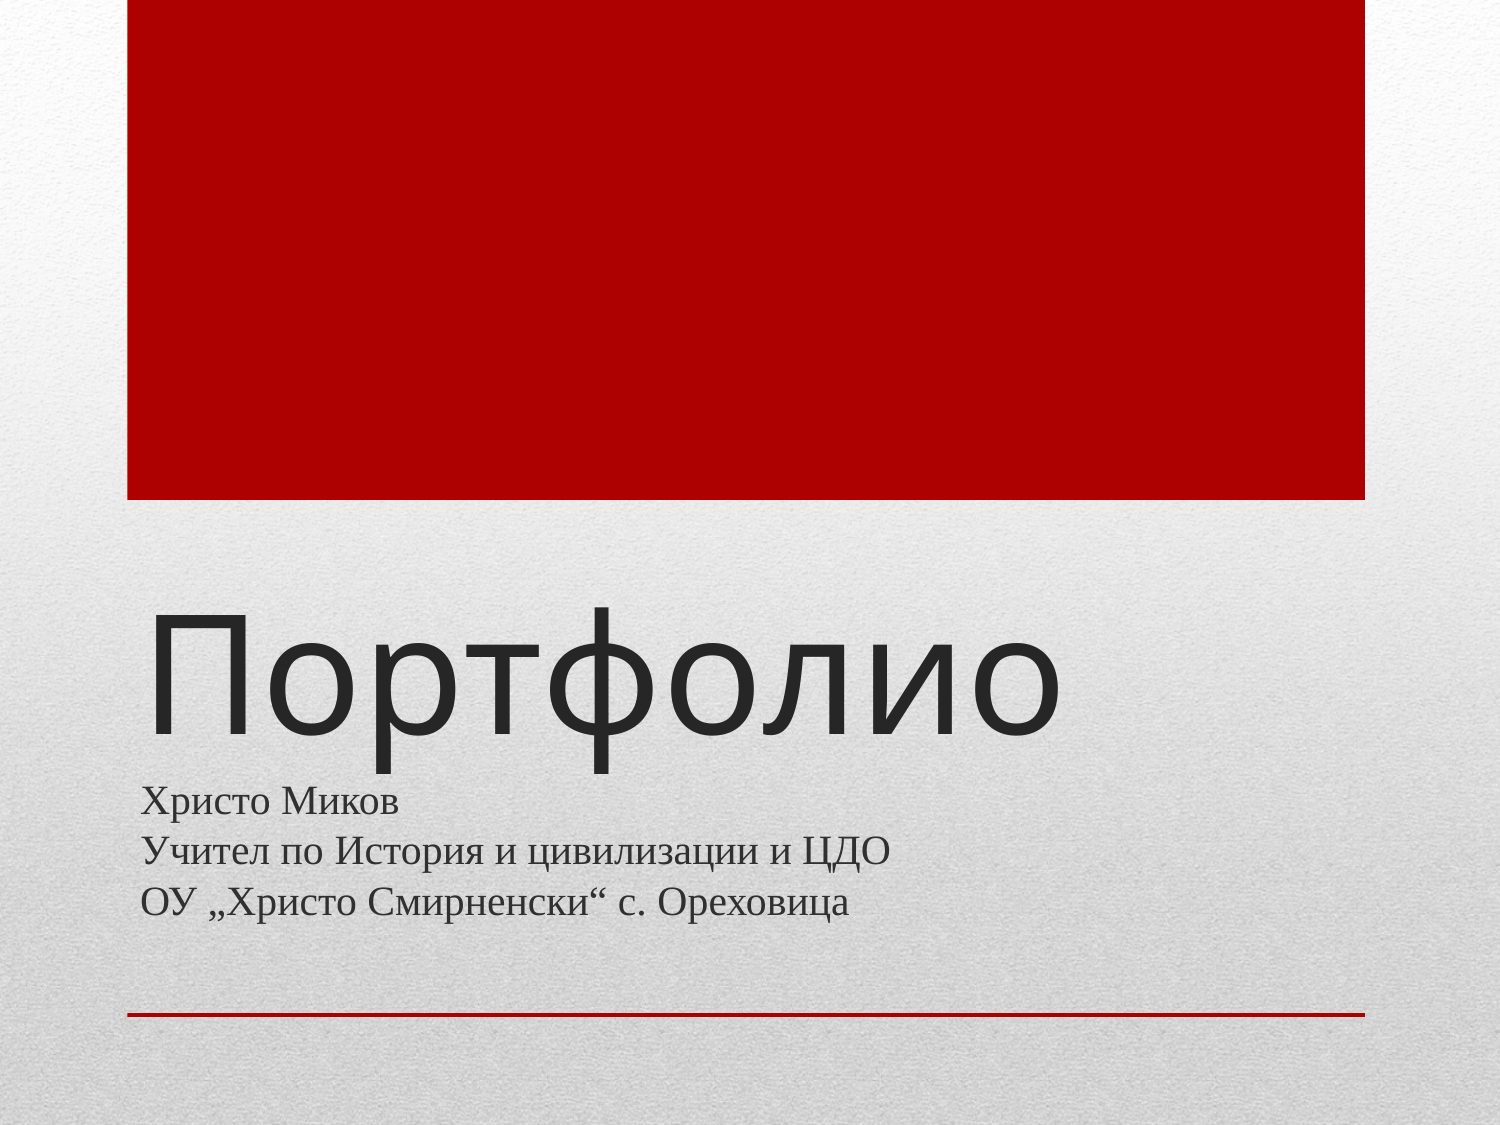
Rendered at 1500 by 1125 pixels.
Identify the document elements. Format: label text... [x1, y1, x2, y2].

subtitle Христо Миков Учител по История и цивилизации и ЦДО ОУ „Христо Смирненски“ с. Ореховица [125, 774, 1251, 938]
title Портфолио [125, 525, 1363, 775]
